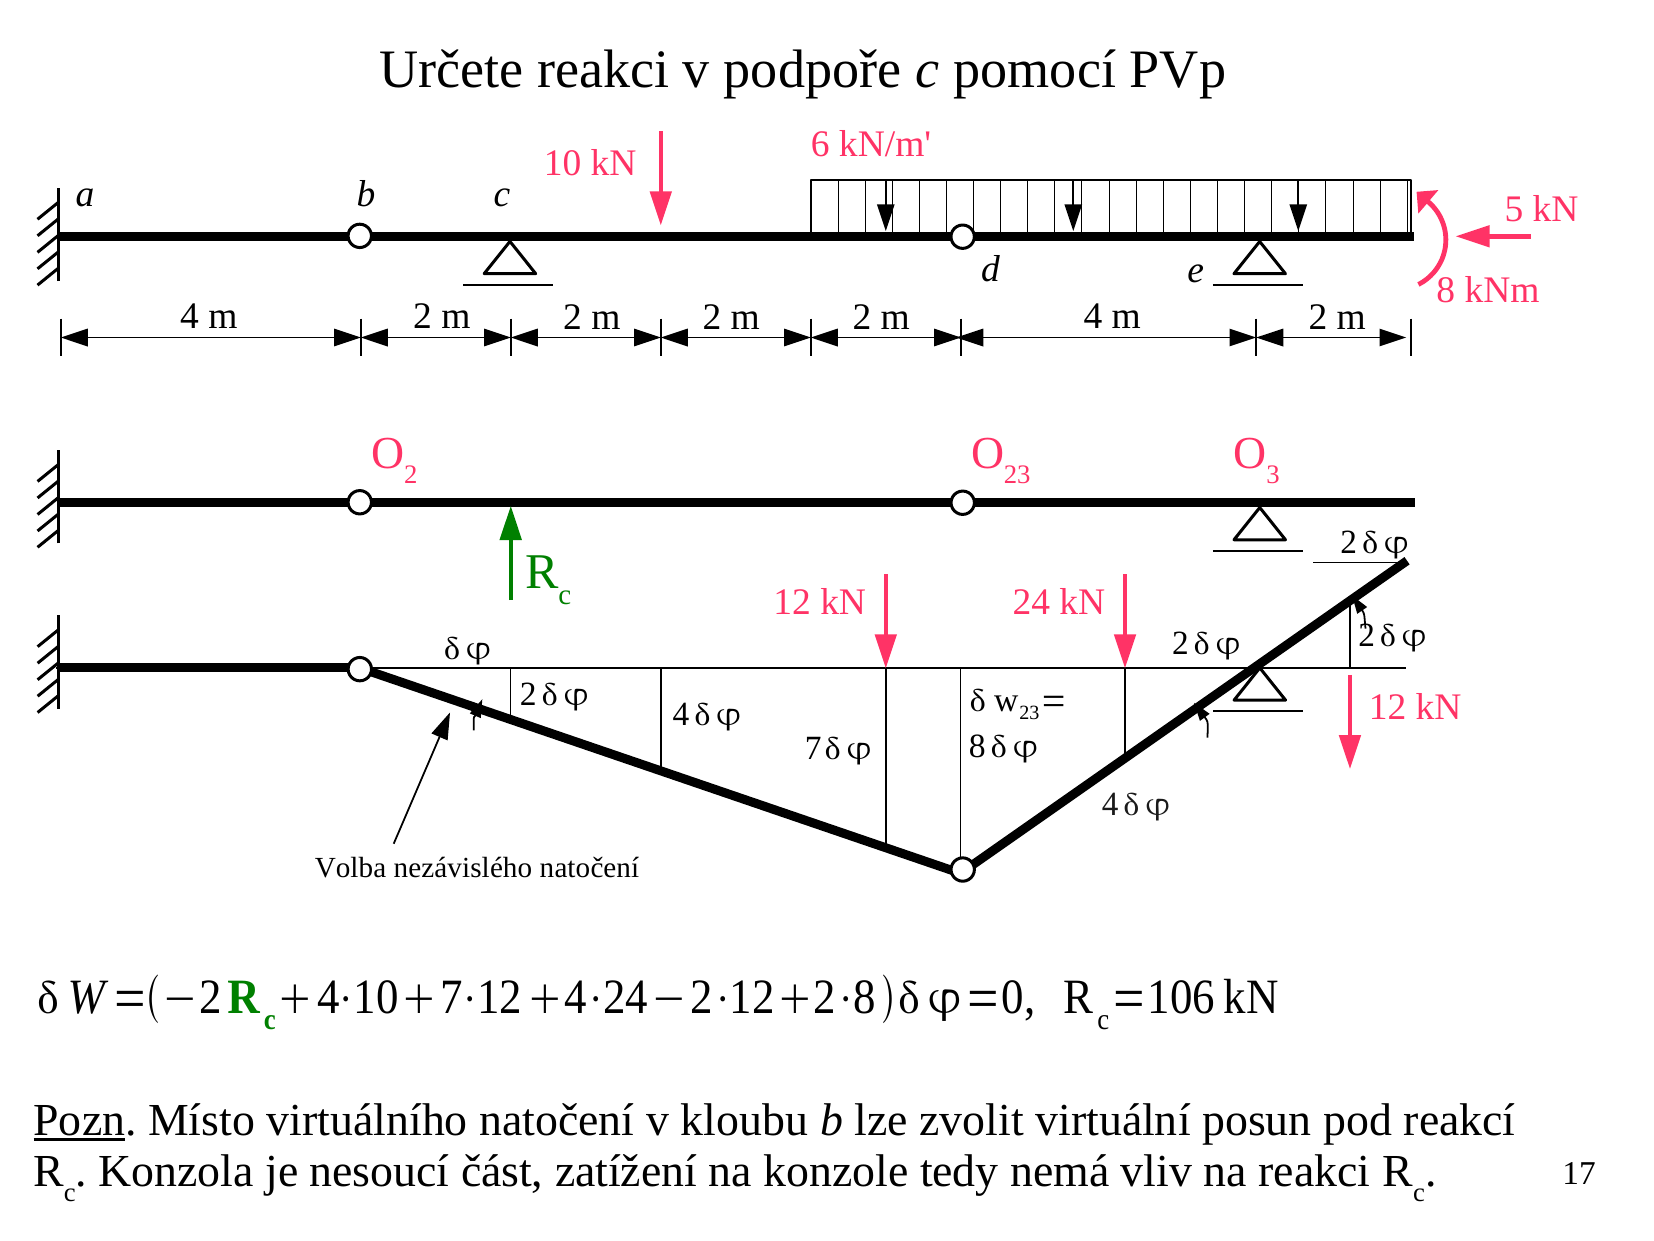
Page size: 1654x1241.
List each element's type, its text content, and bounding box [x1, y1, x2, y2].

text_box 5 kN [1504, 187, 1617, 234]
text_box [886, 180, 1073, 249]
text_box 12 kN [1368, 685, 1482, 732]
chart [505, 673, 598, 716]
chart [1087, 783, 1179, 826]
text_box 4 m [165, 288, 278, 349]
text_box 10 kN [543, 141, 657, 188]
text_box [348, 490, 372, 514]
chart [1157, 622, 1249, 664]
text_box 8 kNm [1436, 269, 1550, 316]
text_box Rc [525, 543, 582, 615]
text_box Pozn. Místo virtuálního natočení v kloubu b lze zvolit virtuální posun pod reakcí Rc. Konzola je nesoucí část, zatížení na konzole tedy nemá vliv na reakci Rc. [18, 1087, 1538, 1223]
text_box 24 kN [1012, 581, 1126, 627]
text_box [951, 493, 975, 515]
text_box O3 [1218, 420, 1313, 501]
text_box [1074, 180, 1298, 232]
title Určete reakci v podpoře c pomocí PVp [59, 7, 1548, 132]
chart [956, 679, 1077, 769]
text_box [1416, 190, 1449, 287]
text_box 6 kN/m' [810, 123, 999, 169]
text_box [348, 226, 372, 248]
text_box 12 kN [773, 581, 886, 627]
text_box 2 m [398, 288, 511, 349]
text_box 2 m [837, 288, 951, 349]
text_box O23 [956, 420, 1050, 501]
text_box 2 m [1293, 288, 1407, 349]
chart [430, 627, 501, 668]
text_box O2 [356, 420, 451, 501]
text_box 2 m [548, 288, 661, 349]
text_box [348, 657, 372, 681]
text_box [810, 180, 885, 232]
chart [790, 727, 882, 769]
text_box [951, 857, 975, 882]
text_box c [478, 165, 549, 226]
text_box a [60, 165, 131, 226]
chart [1343, 614, 1436, 657]
chart [1325, 521, 1418, 563]
text_box 4 m [1068, 288, 1182, 349]
chart [19, 967, 1290, 1040]
text_box e [1172, 241, 1243, 302]
text_box Volba nezávislého natočení [300, 843, 694, 895]
text_box d [966, 240, 1036, 301]
text_box 2 m [687, 288, 801, 349]
text_box [1299, 180, 1411, 232]
chart [662, 693, 751, 736]
text_box b [341, 165, 412, 226]
